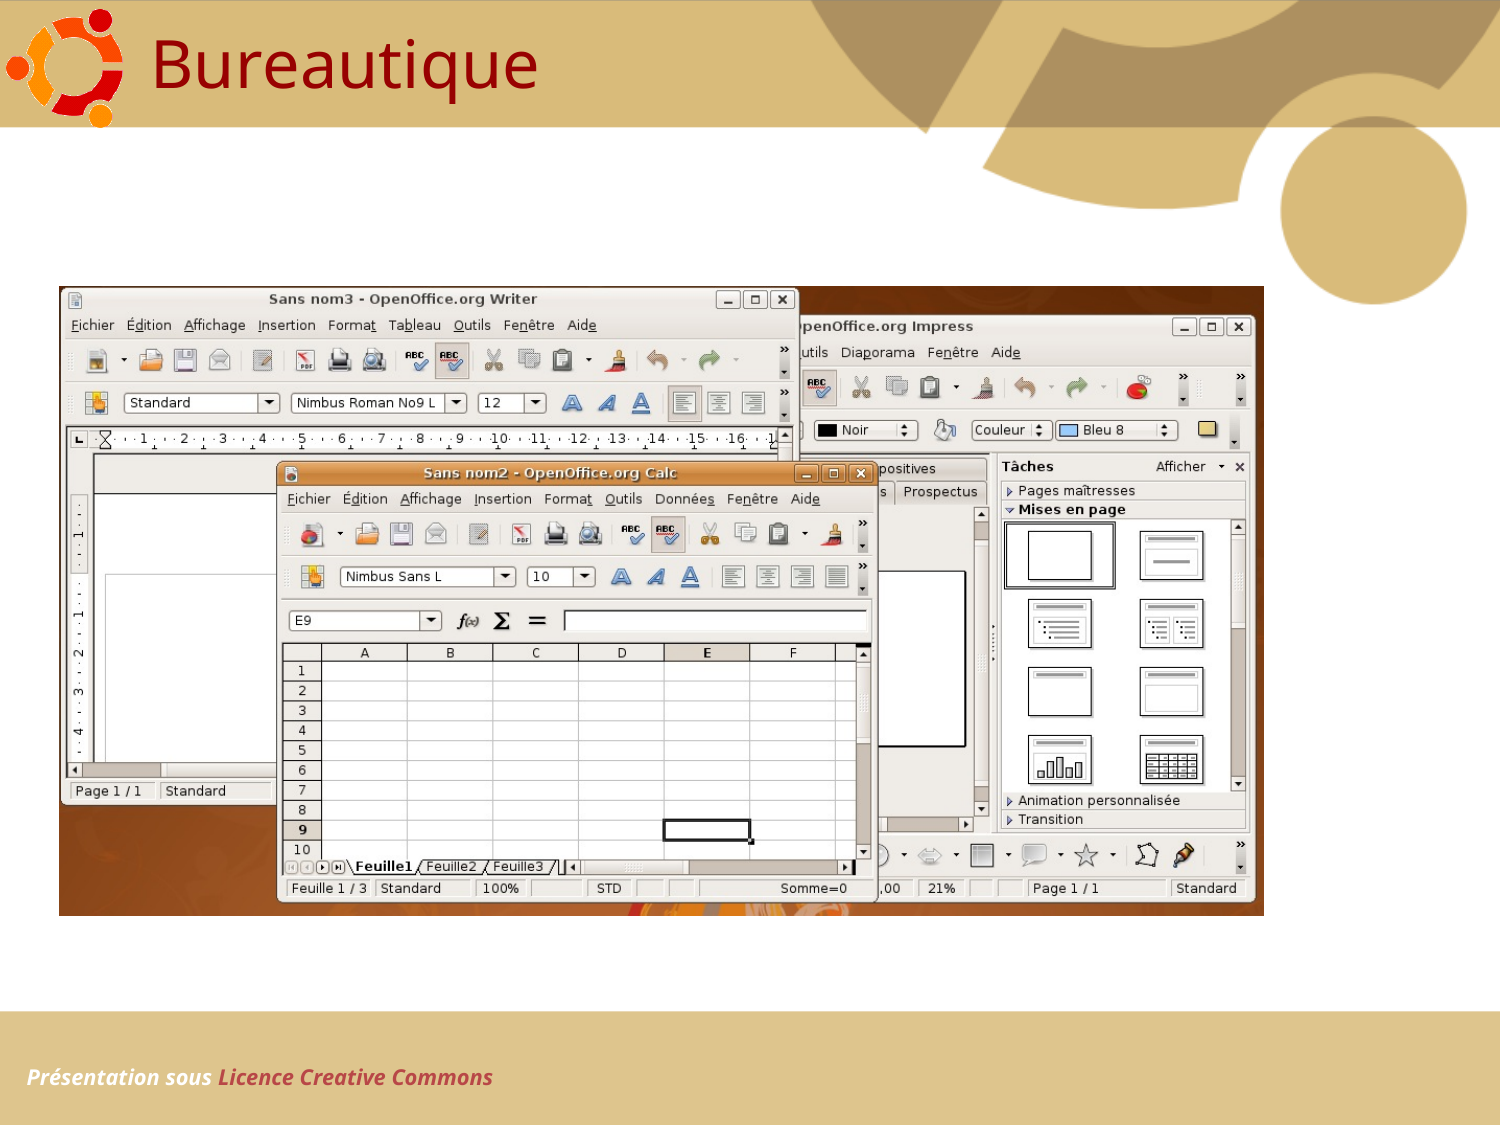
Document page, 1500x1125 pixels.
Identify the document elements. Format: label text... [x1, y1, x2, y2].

title Bureautique [135, 0, 1418, 159]
picture [0, 0, 1500, 916]
